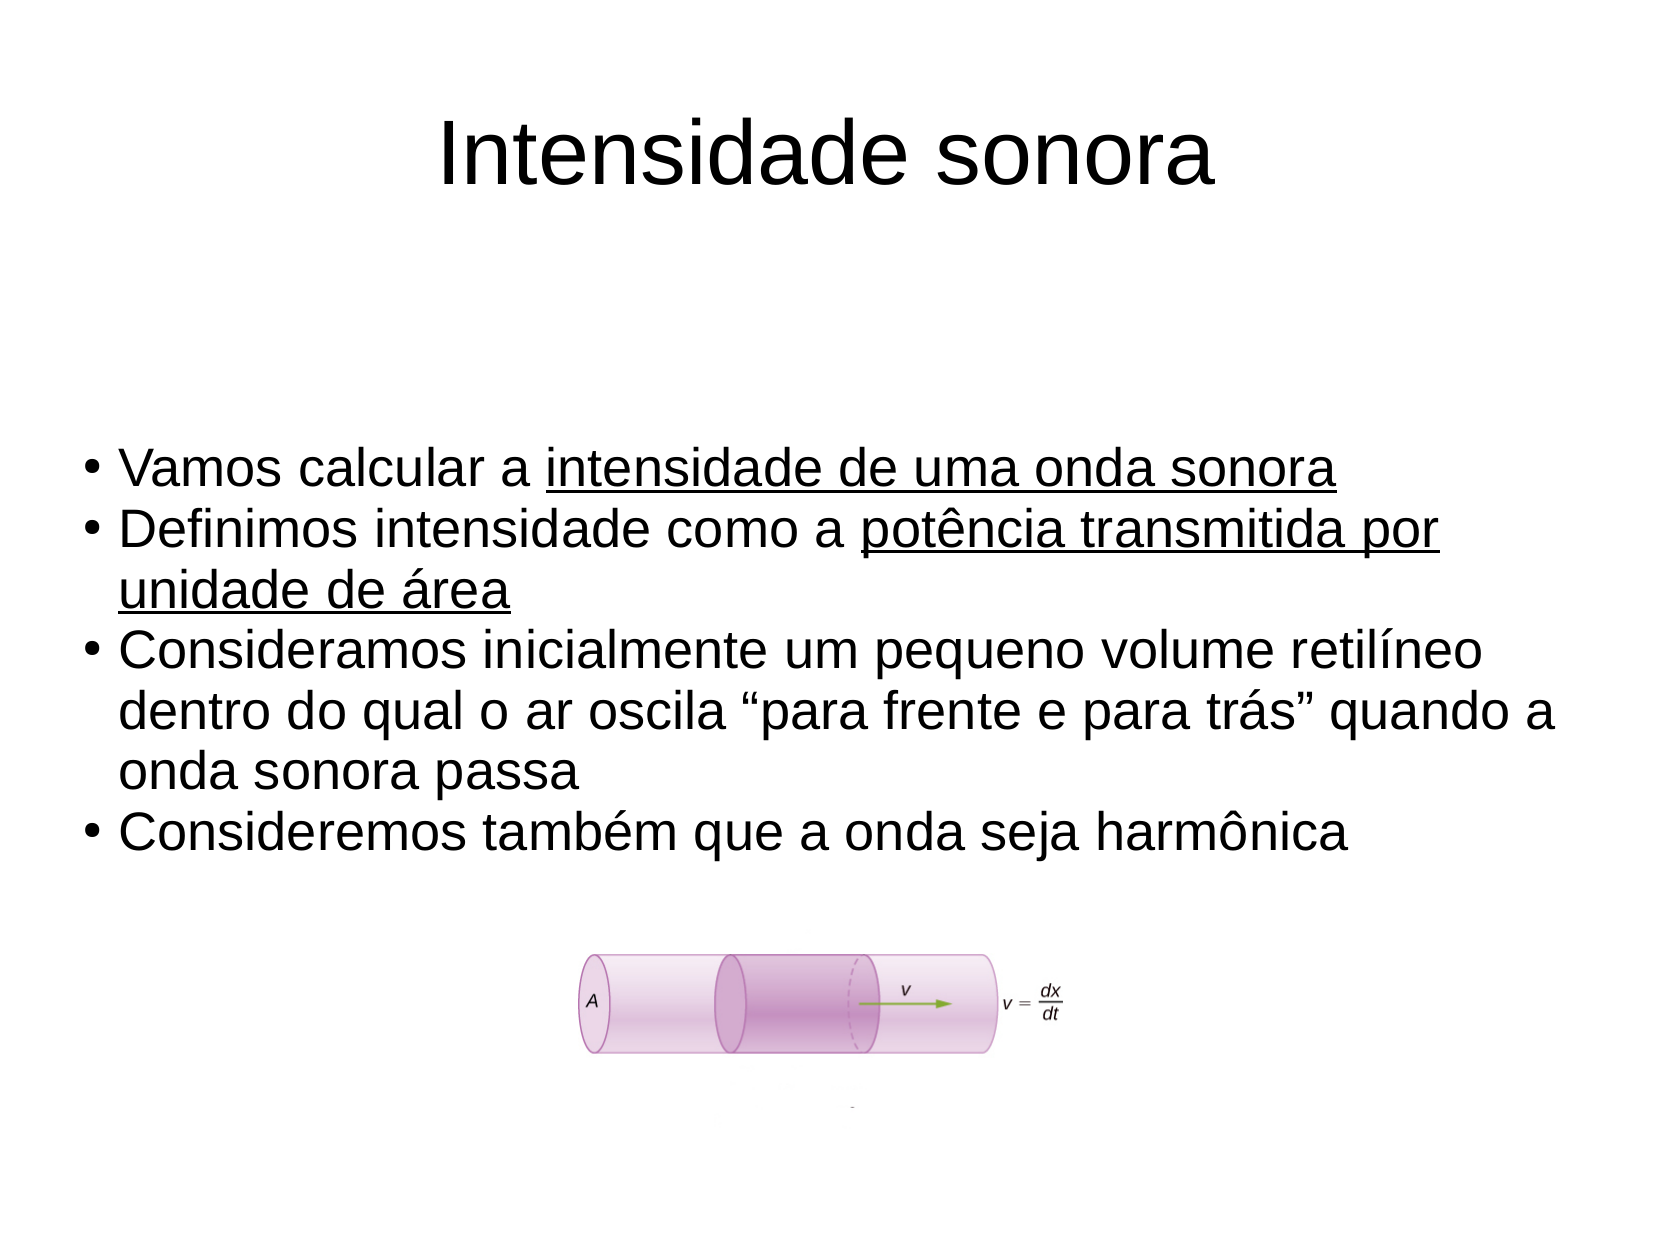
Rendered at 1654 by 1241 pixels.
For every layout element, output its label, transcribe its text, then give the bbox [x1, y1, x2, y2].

title Intensidade sonora [82, 49, 1571, 257]
subtitle Vamos calcular a intensidade de uma onda sonora Definimos intensidade como a potência transmitida por unidade de área Consideramos inicialmente um pequeno volume retilíneo dentro do qual o ar oscila “para frente e para trás” quando a onda sonora passa Consideremos também que a onda seja harmônica [82, 290, 1571, 1010]
picture [578, 929, 1063, 1134]
